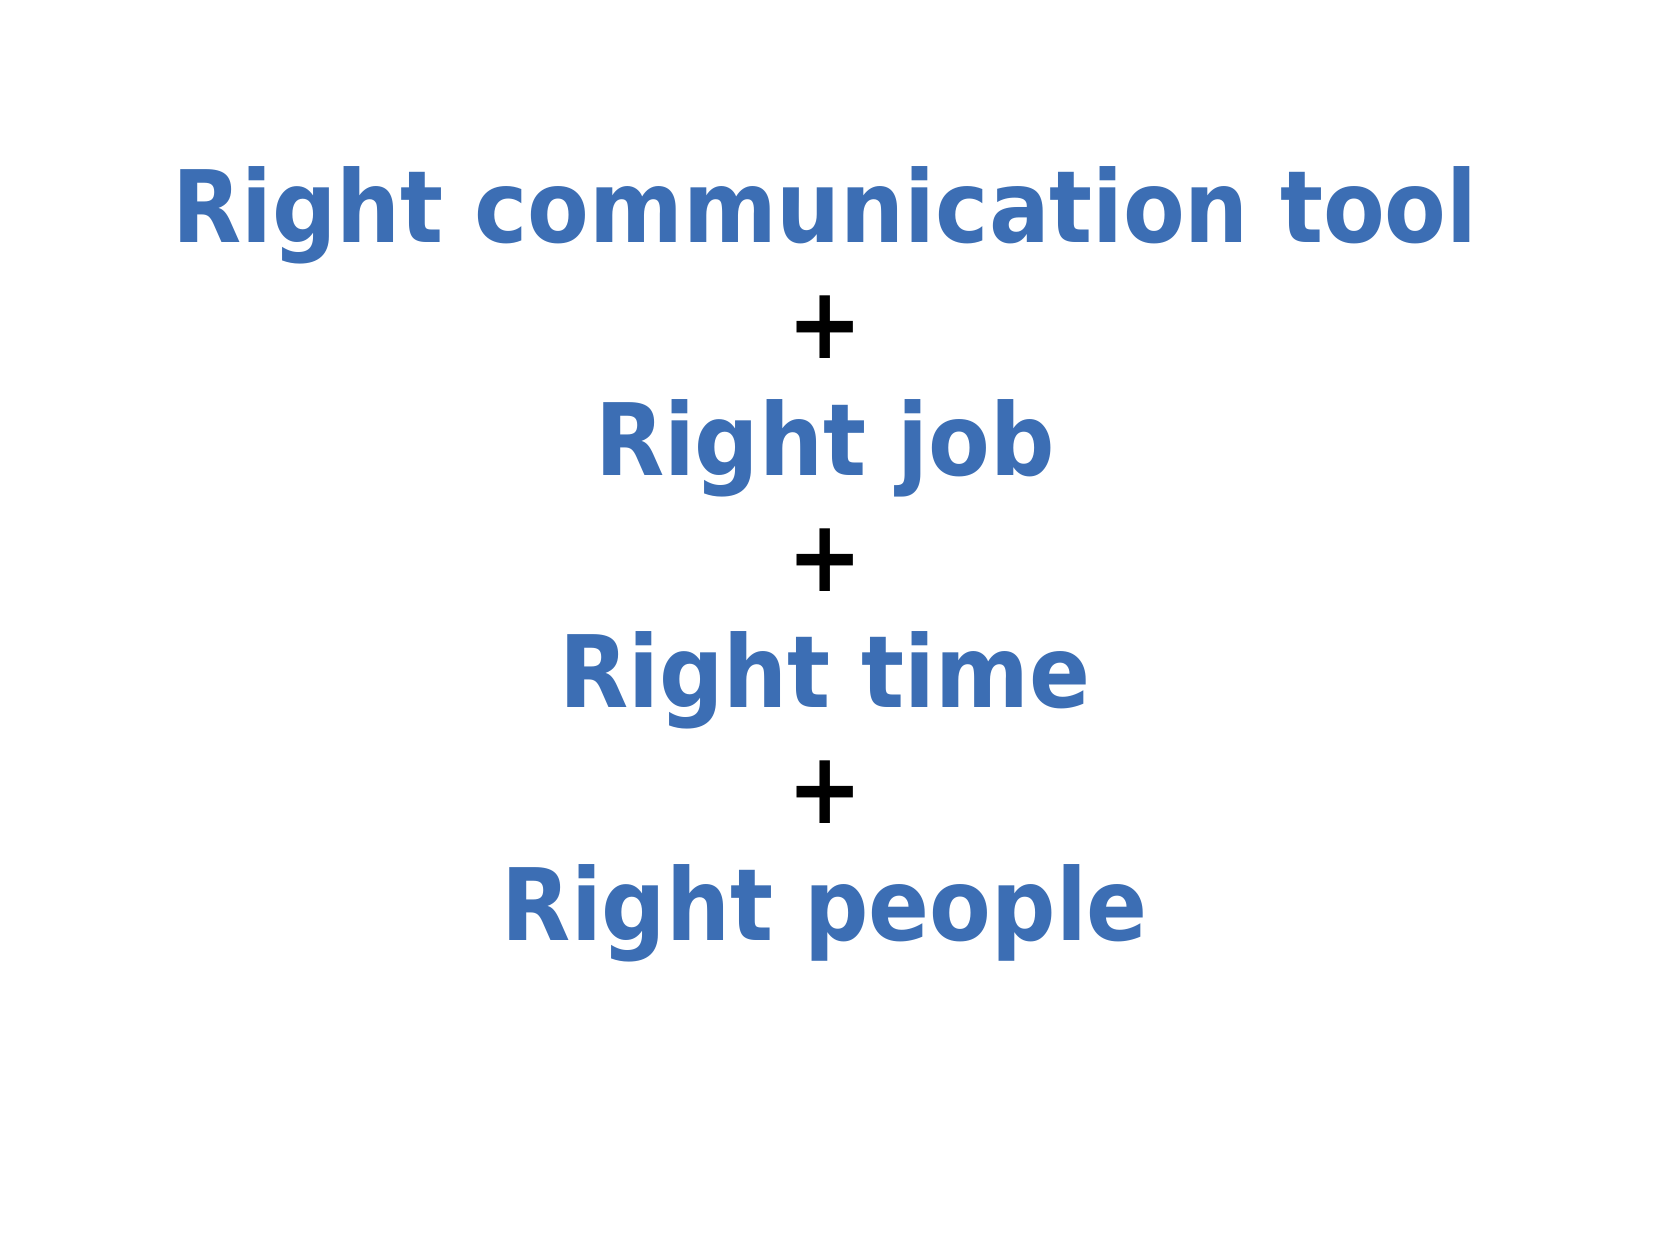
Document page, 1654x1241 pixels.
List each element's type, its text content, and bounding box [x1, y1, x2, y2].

text_box Right communication tool + Right job + Right time + Right people [75, 142, 1576, 975]
